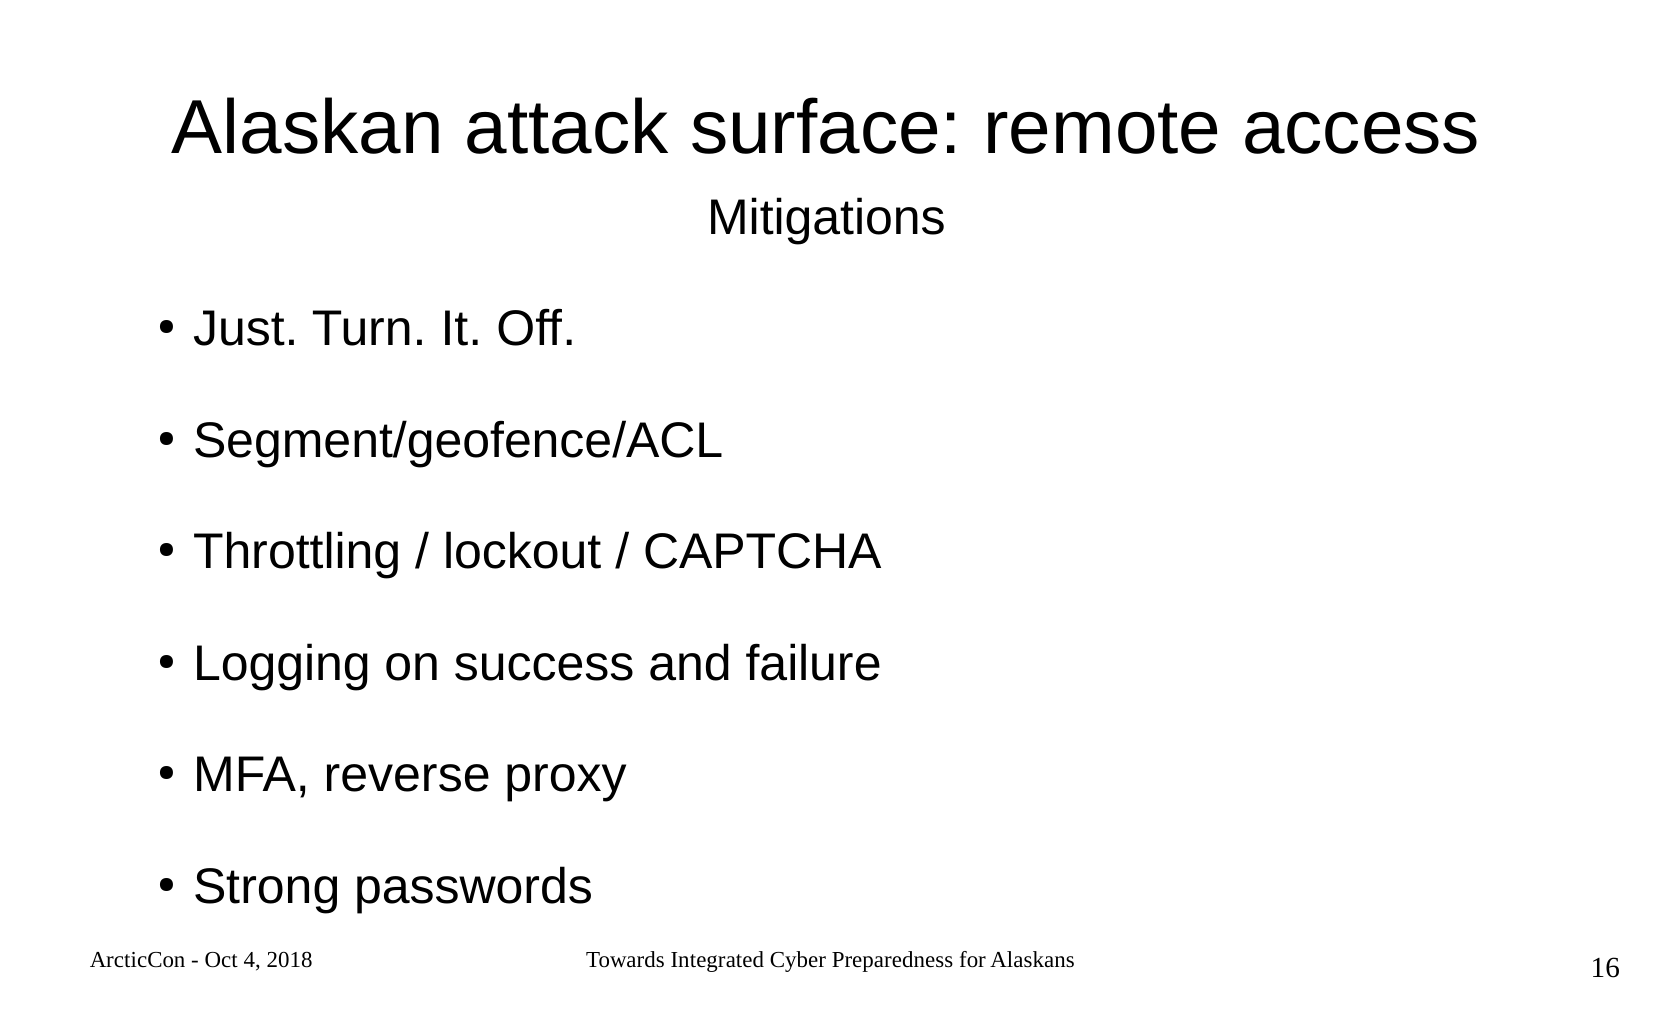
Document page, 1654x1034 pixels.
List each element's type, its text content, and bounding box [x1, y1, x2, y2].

subtitle Mitigations Just. Turn. It. Off. Segment/geofence/ACL Throttling / lockout / CAPTCHA Logging on success and failure MFA, reverse proxy Strong passwords [82, 189, 1571, 980]
text_box <number> [1560, 951, 1621, 1023]
title Alaskan attack surface: remote access [82, 41, 1571, 189]
